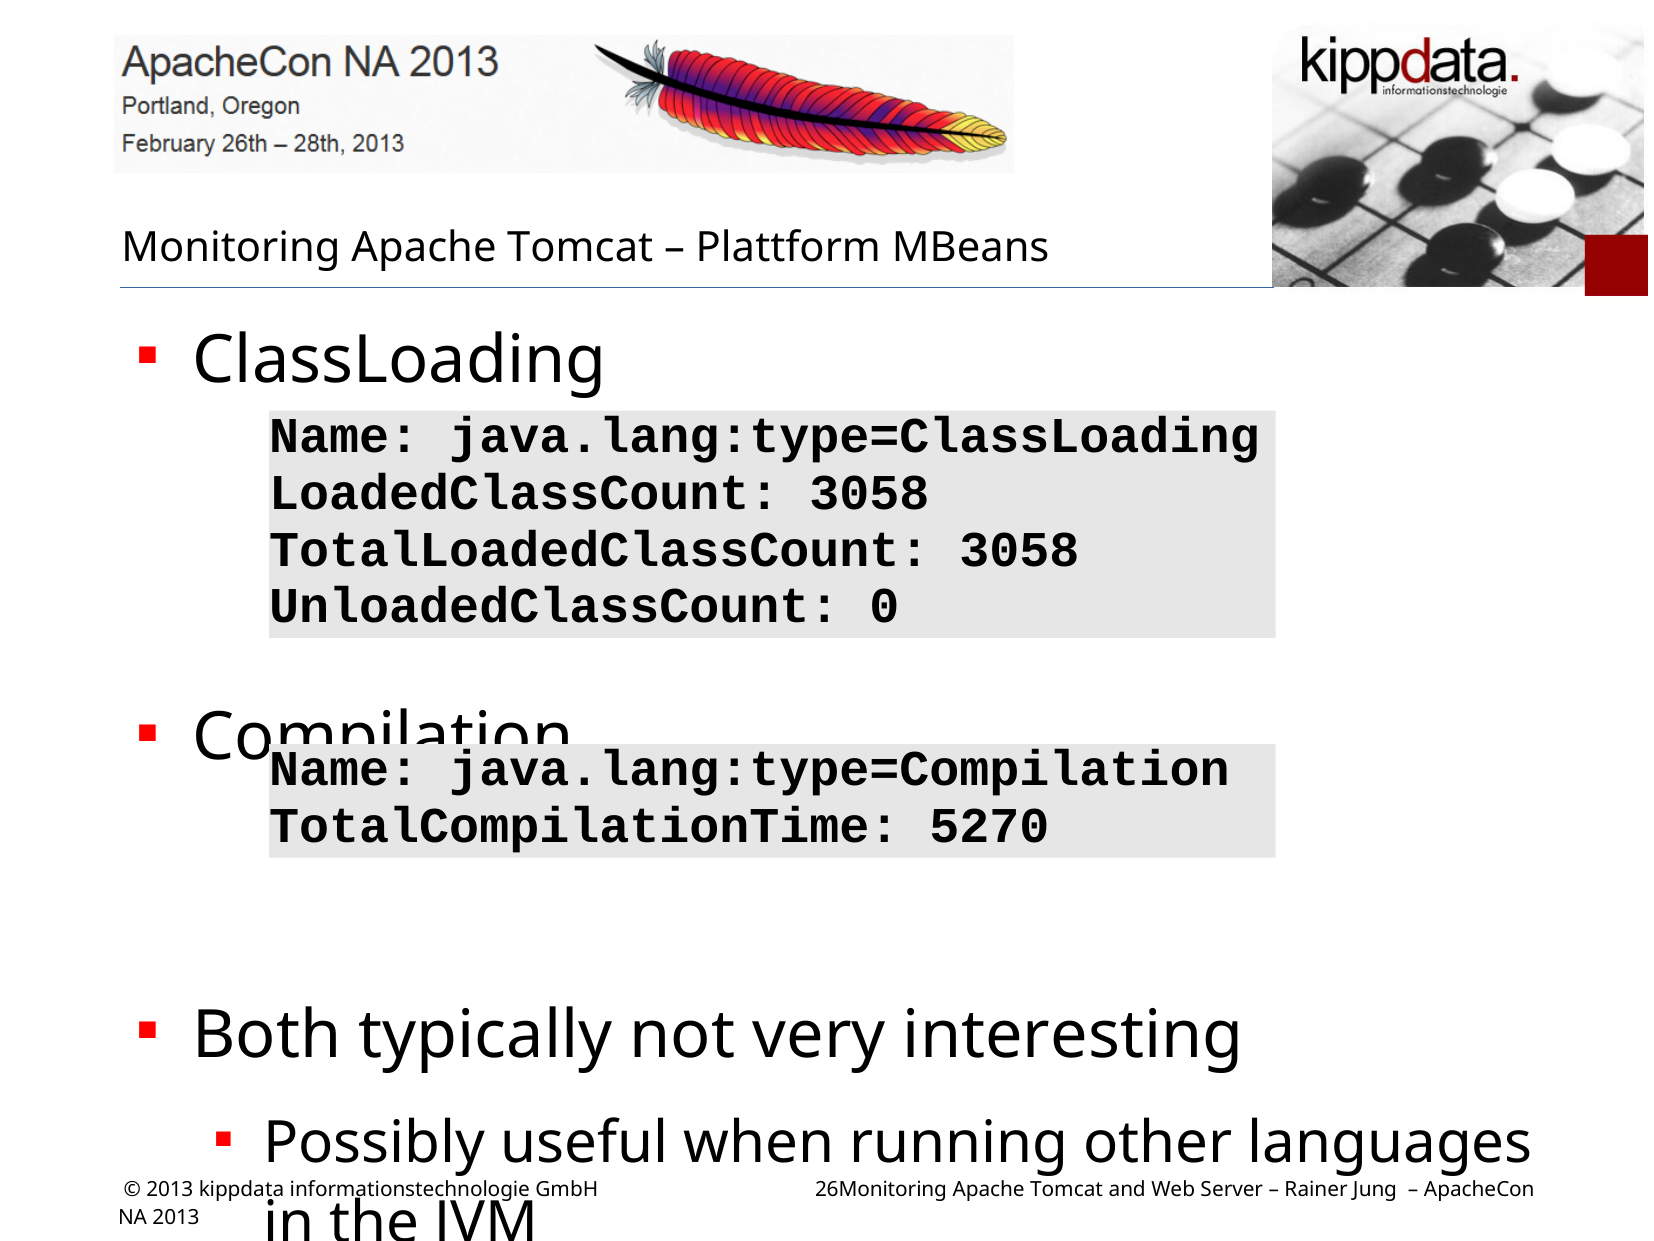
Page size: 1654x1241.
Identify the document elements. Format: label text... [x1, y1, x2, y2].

list ClassLoading Compilation Both typically not very interesting Possibly useful when running other languages in the JVM Somewhat useful when comparing releases [121, 311, 1534, 1175]
picture [1272, 5, 1648, 302]
list Name: java.lang:type=ClassLoading LoadedClassCount: 3058 TotalLoadedClassCount: 3058 UnloadedClassCount: 0 [269, 410, 1276, 638]
picture [114, 35, 1014, 173]
list Name: java.lang:type=Compilation TotalCompilationTime: 5270 [269, 744, 1276, 858]
title Monitoring Apache Tomcat – Plattform MBeans [121, 204, 1242, 286]
